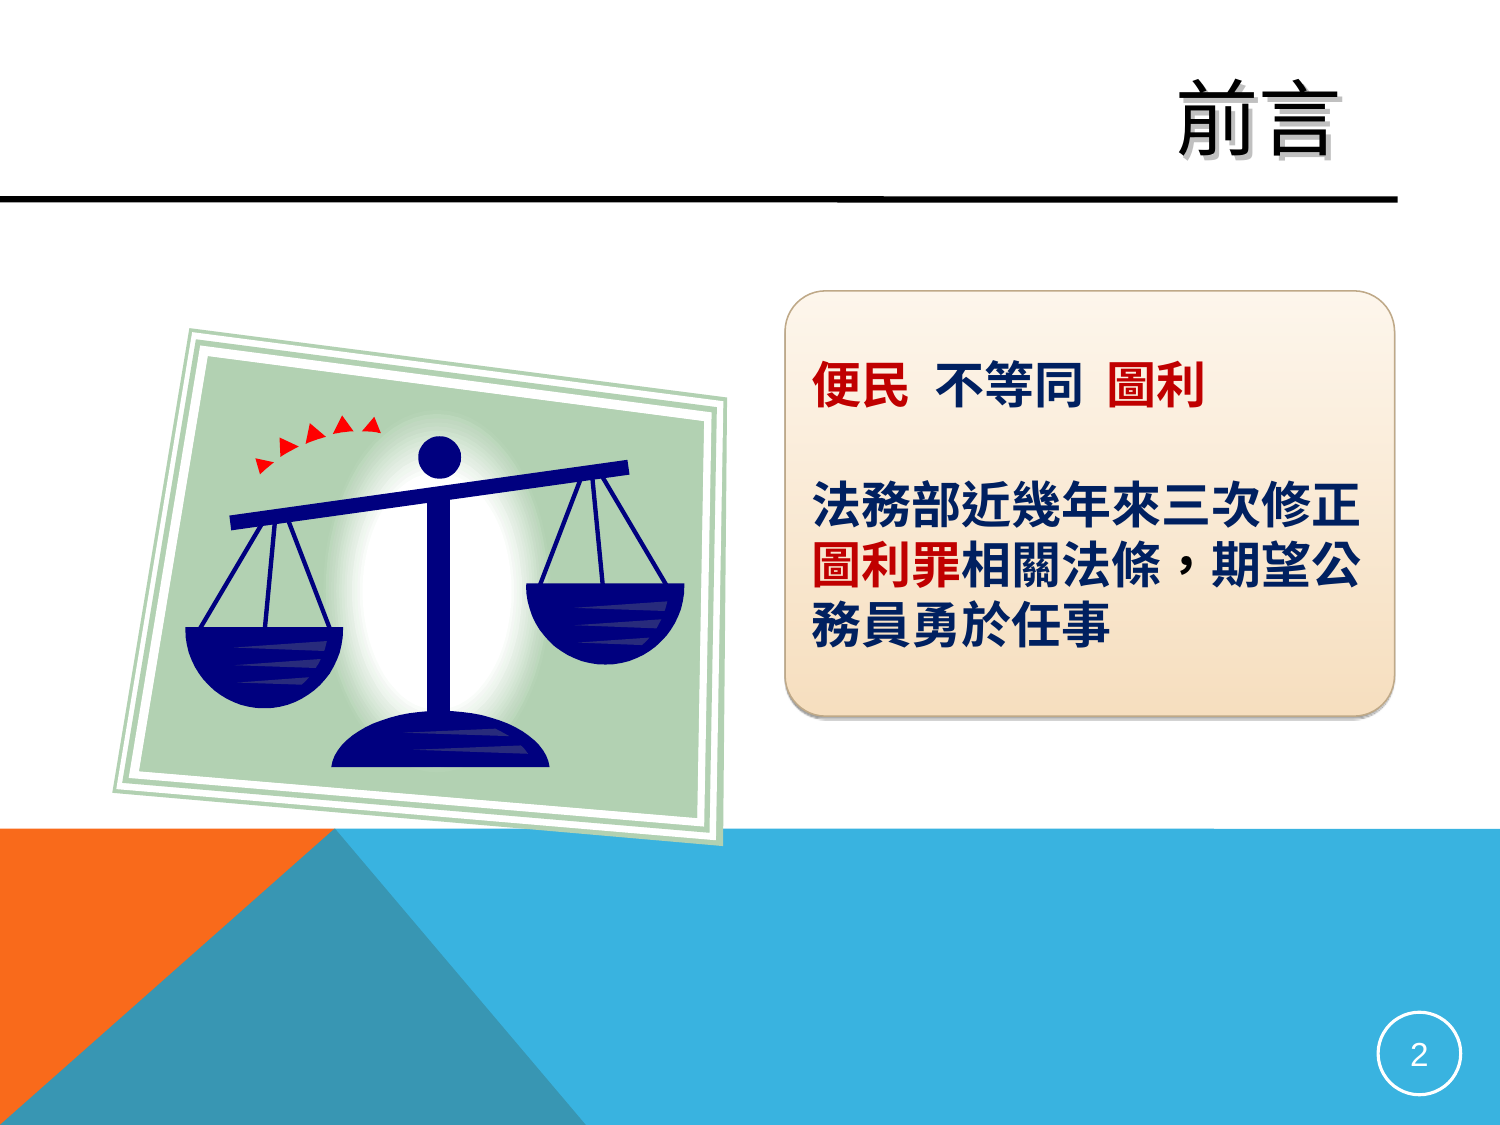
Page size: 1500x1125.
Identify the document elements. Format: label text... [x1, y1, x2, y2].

text_box <編號> [1378, 1012, 1461, 1095]
text_box 便民 不等同 圖利 法務部近幾年來三次修正圖利罪相關法條，期望公務員勇於任事 [785, 290, 1395, 717]
text_box 前言 [1160, 58, 1372, 175]
picture [112, 328, 728, 847]
